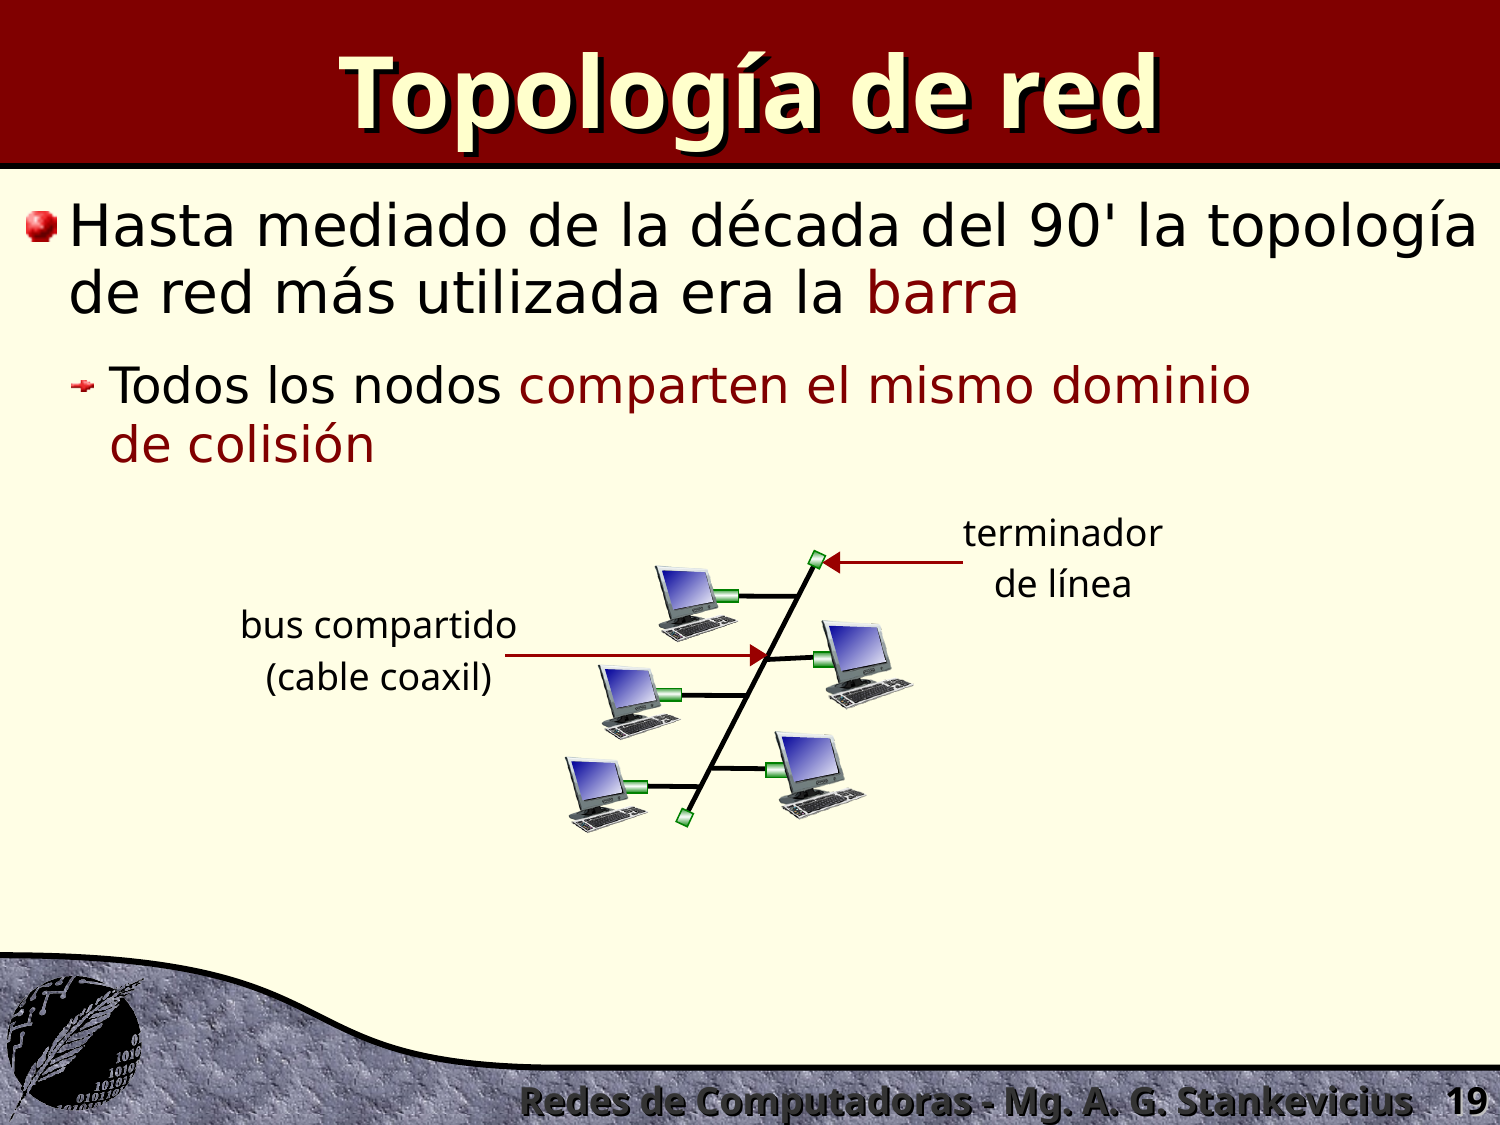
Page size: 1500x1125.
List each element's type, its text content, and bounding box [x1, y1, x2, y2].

text_box [604, 669, 657, 709]
text_box [571, 761, 623, 801]
picture [818, 616, 936, 716]
text_box [662, 570, 714, 610]
list Hasta mediado de la década del 90' la topología de red más utilizada era la barra Todos los nodos comparten el mismo dominio de colisión [11, 192, 1486, 921]
picture [652, 562, 758, 648]
text_box [676, 808, 694, 827]
text_box [808, 550, 826, 569]
text_box [781, 736, 839, 782]
picture [595, 661, 701, 746]
picture [790, 1100, 795, 1110]
text_box bus compartido (cable coaxil) [225, 591, 522, 712]
text_box terminador de línea [948, 499, 1173, 620]
text_box [766, 762, 771, 778]
text_box [813, 651, 818, 667]
text_box [828, 625, 886, 671]
picture [1047, 1100, 1054, 1110]
title Topología de red [15, 5, 1485, 160]
picture [562, 753, 668, 839]
picture [771, 727, 889, 826]
picture [0, 959, 1500, 1125]
